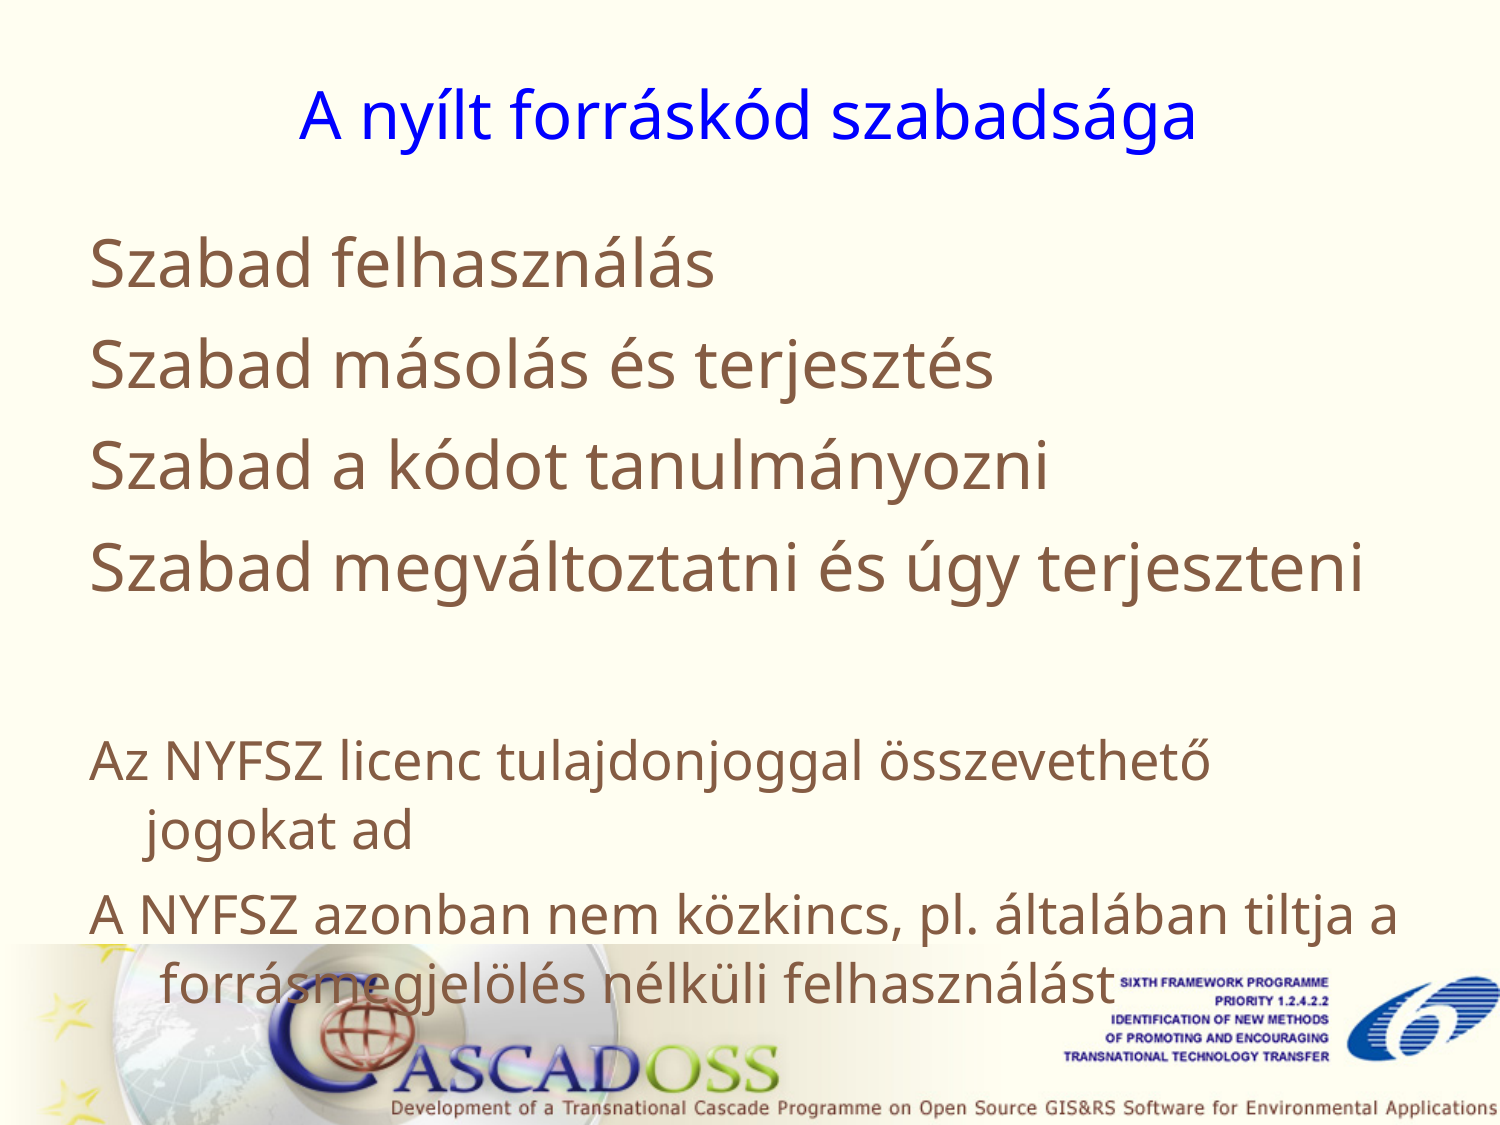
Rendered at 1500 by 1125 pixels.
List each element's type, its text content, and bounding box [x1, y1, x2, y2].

list Szabad felhasználás Szabad másolás és terjesztés Szabad a kódot tanulmányozni Szabad megváltoztatni és úgy terjeszteni Az NYFSZ licenc tulajdonjoggal összevethető jogokat ad A NYFSZ azonban nem közkincs, pl. általában tiltja a forrásmegjelölés nélküli felhasználást [74, 208, 1425, 951]
picture [0, 944, 1500, 1125]
title A nyílt forráskód szabadsága [74, 13, 1425, 208]
